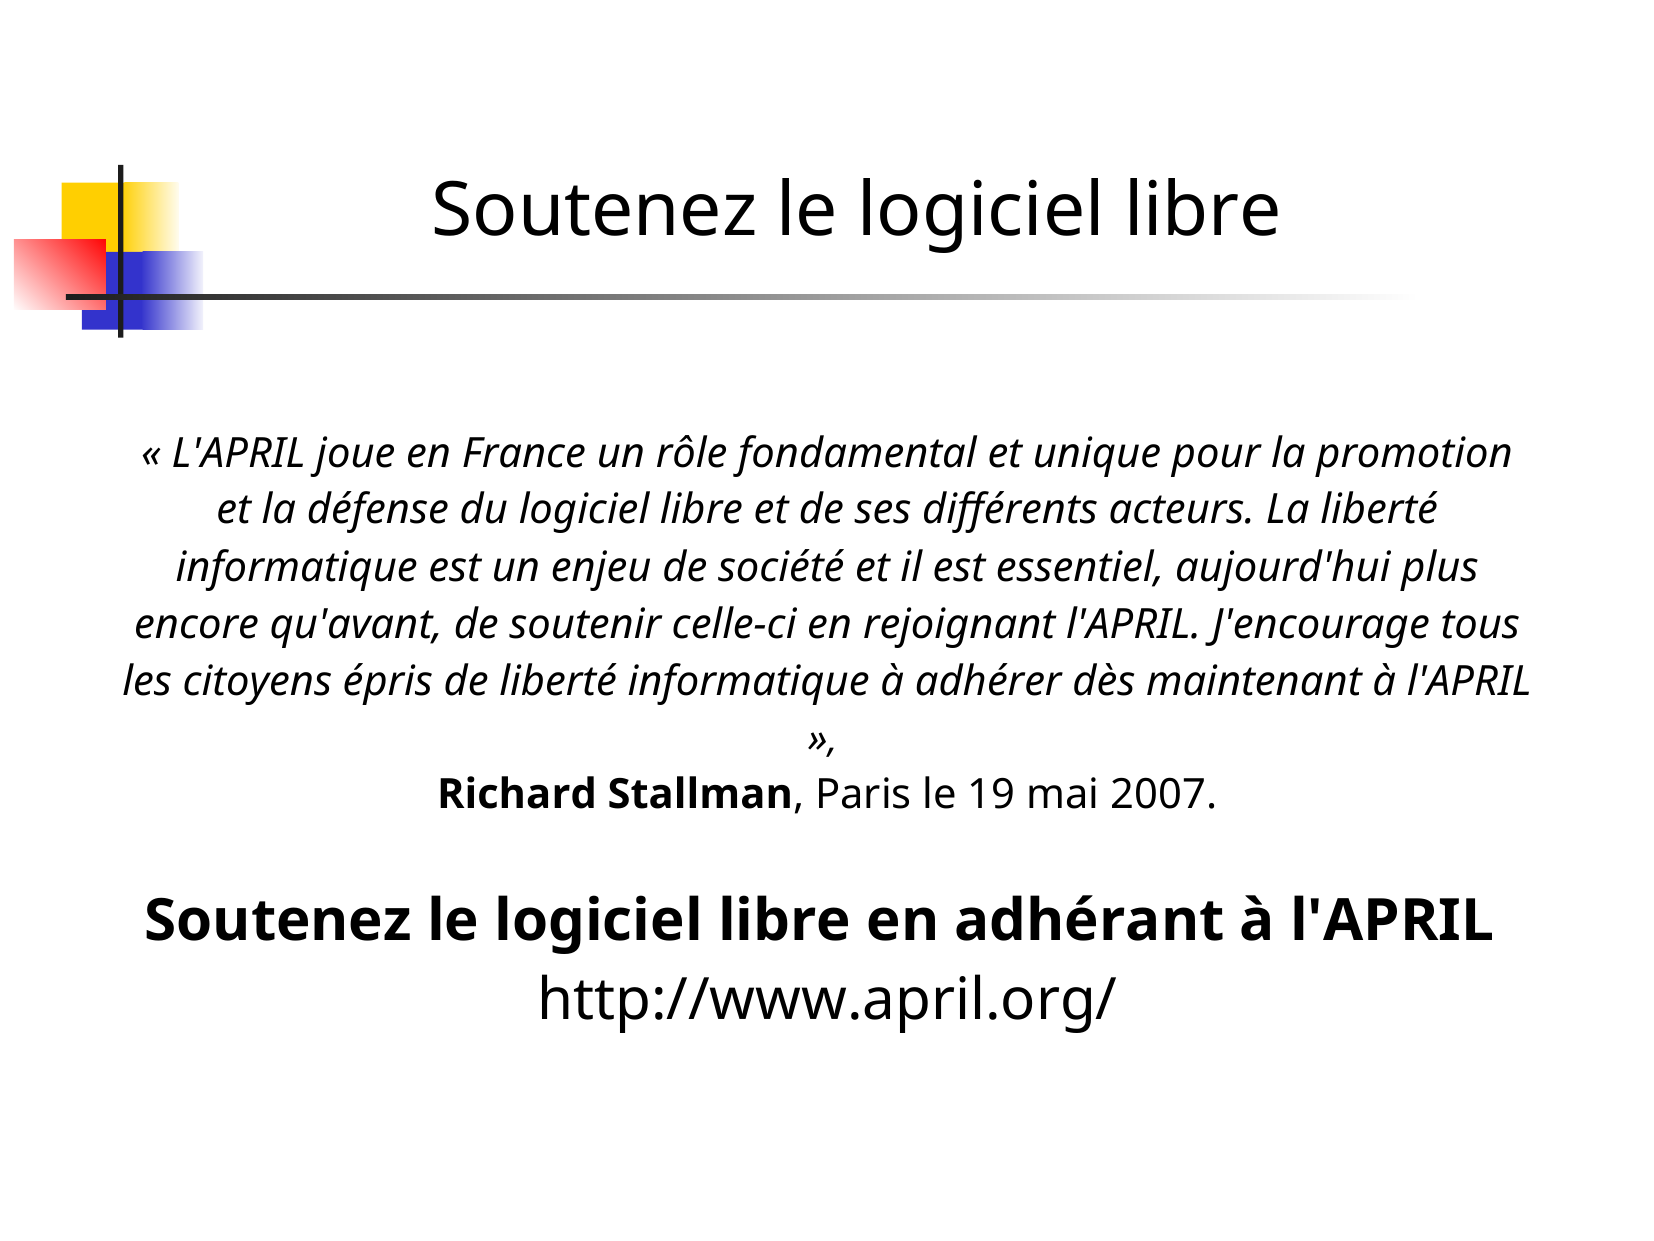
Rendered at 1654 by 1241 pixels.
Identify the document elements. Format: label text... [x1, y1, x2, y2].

title Soutenez le logiciel libre [121, 102, 1534, 311]
subtitle « L'APRIL joue en France un rôle fondamental et unique pour la promotion et la défense du logiciel libre et de ses différents acteurs. La liberté informatique est un enjeu de société et il est essentiel, aujourd'hui plus encore qu'avant, de soutenir celle-ci en rejoignant l'APRIL. J'encourage tous les citoyens épris de liberté informatique à adhérer dès maintenant à l'APRIL », Richard Stallman, Paris le 19 mai 2007. Soutenez le logiciel libre en adhérant à l'APRIL http://www.april.org/ [121, 338, 1534, 1121]
